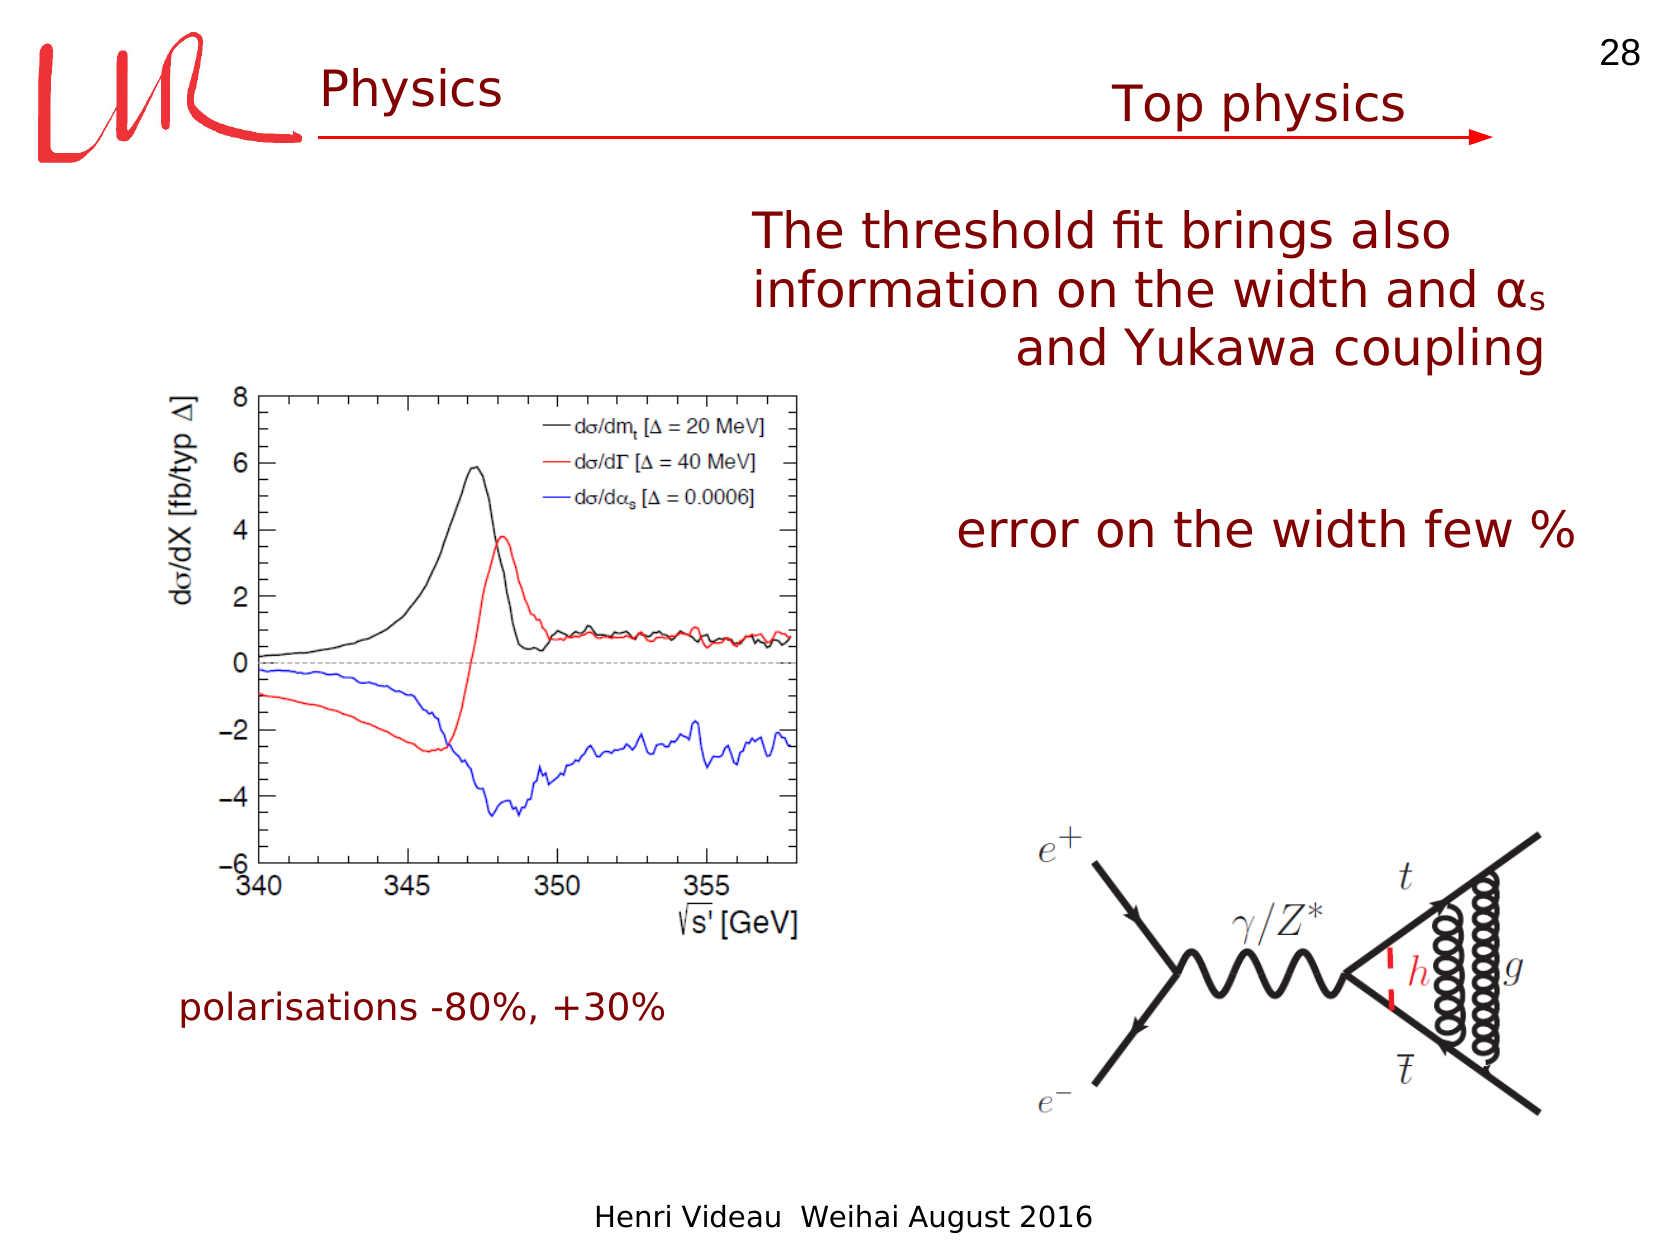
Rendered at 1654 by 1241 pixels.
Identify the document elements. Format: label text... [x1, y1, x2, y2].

text_box error on the width few % [956, 501, 1578, 560]
picture [38, 32, 302, 163]
picture [143, 379, 843, 970]
text_box The threshold fit brings also information on the width and αs and Yukawa coupling [752, 202, 1548, 391]
picture [994, 804, 1601, 1159]
text_box polarisations -80%, +30% [178, 985, 668, 1030]
text_box Top physics [1112, 74, 1400, 134]
